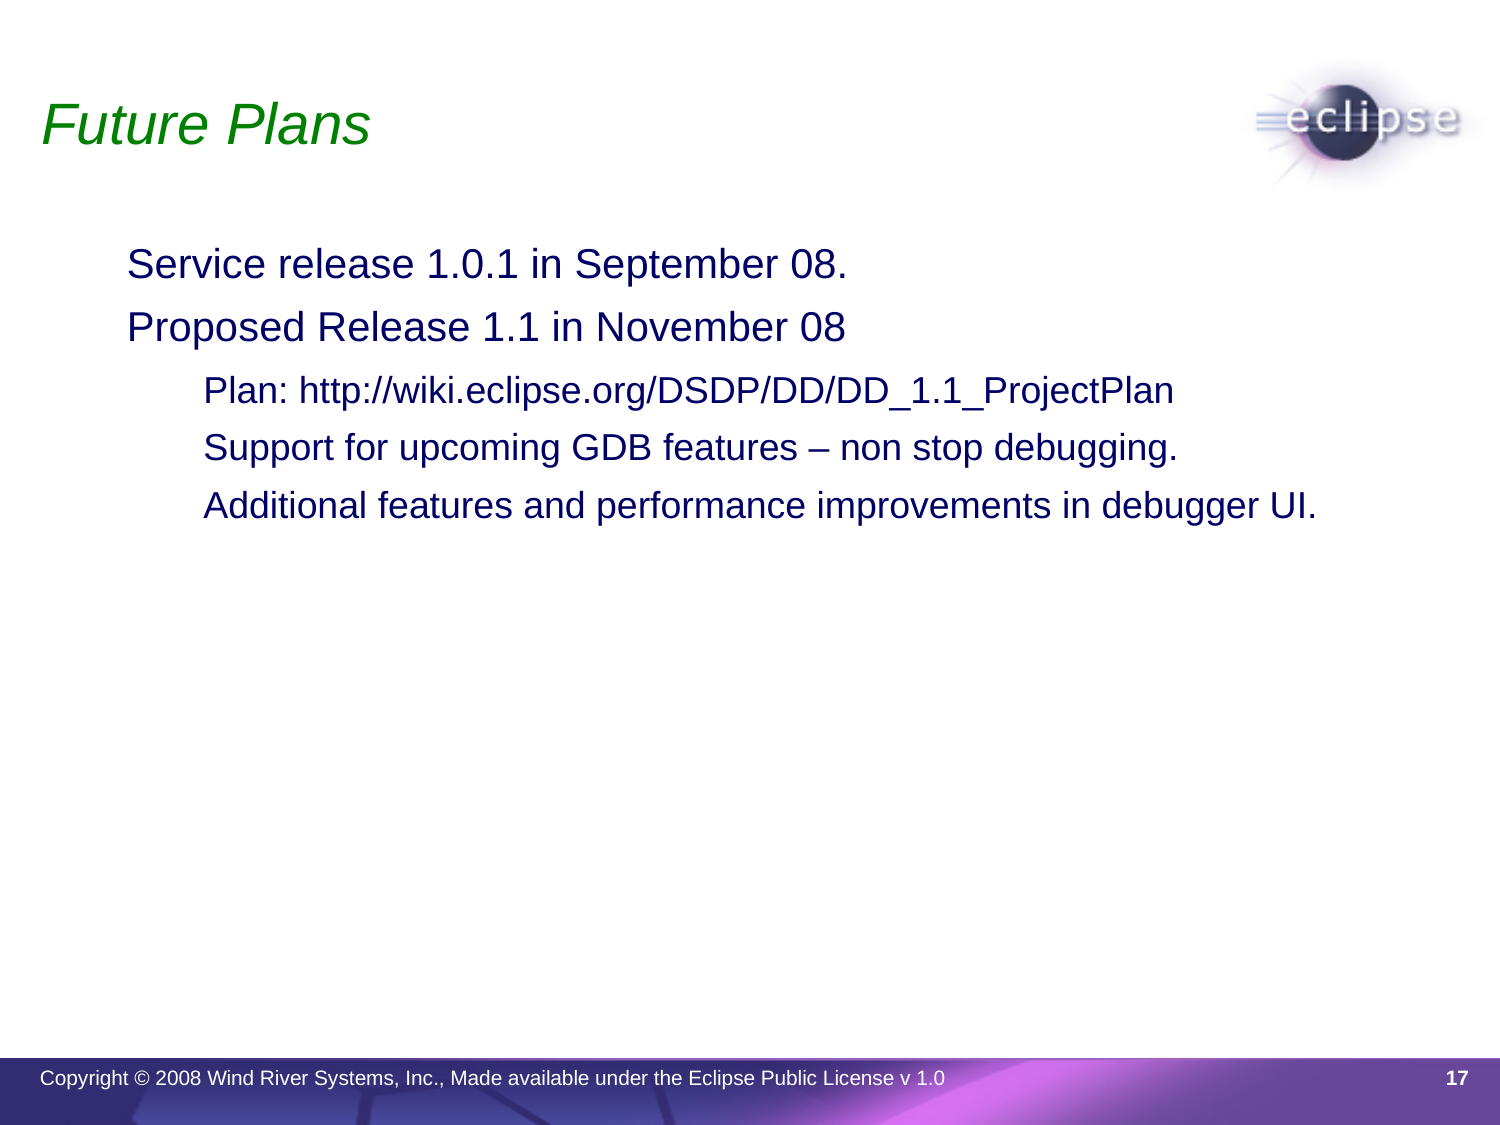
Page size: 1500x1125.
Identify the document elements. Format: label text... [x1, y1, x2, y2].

text_box <number> [1133, 1059, 1484, 1100]
picture [1222, 60, 1500, 191]
title Future Plans [26, 90, 1223, 171]
list Service release 1.0.1 in September 08. Proposed Release 1.1 in November 08 Plan: http://wiki.eclipse.org/DSDP/DD/DD_1.1_ProjectPlan Support for upcoming GDB features – non stop debugging. Additional features and performance improvements in debugger UI. [112, 237, 1388, 929]
picture [0, 1058, 1500, 1125]
